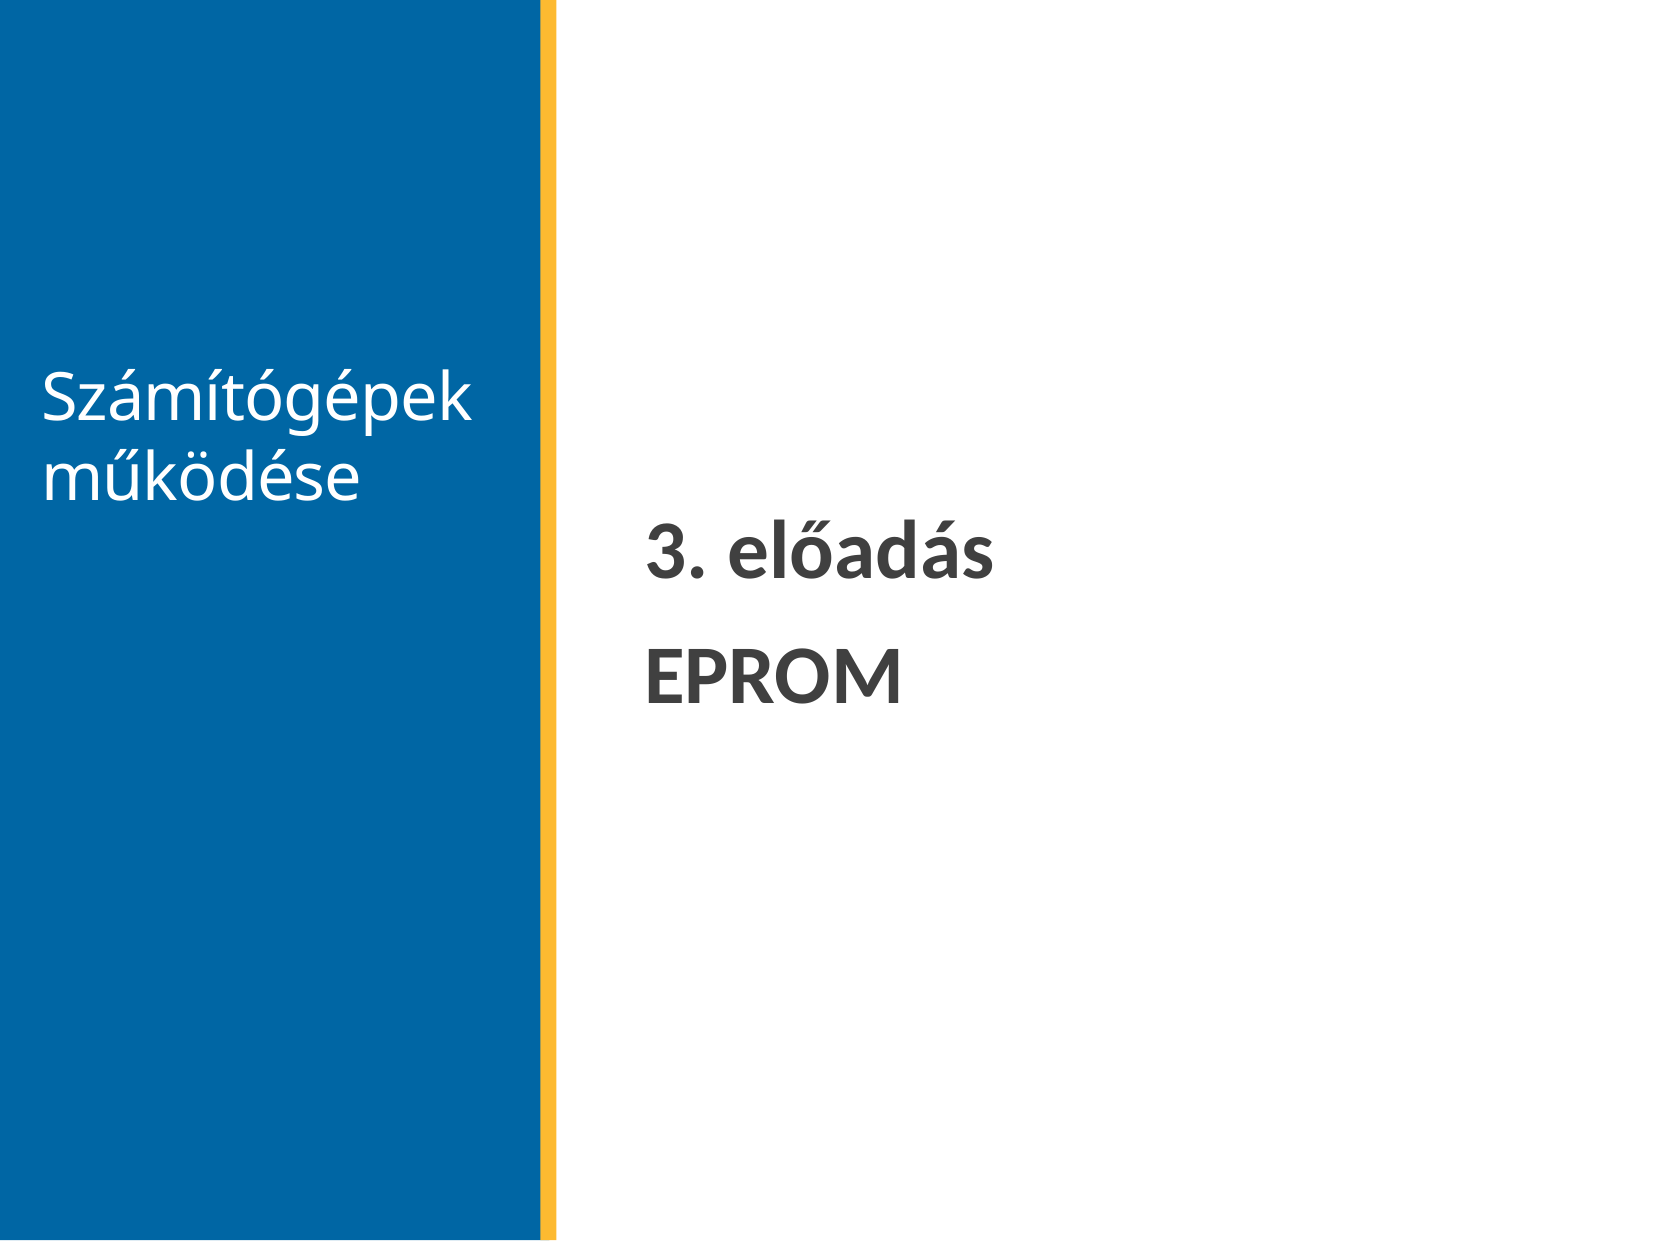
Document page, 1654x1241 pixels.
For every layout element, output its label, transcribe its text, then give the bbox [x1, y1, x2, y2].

list 3. előadás EPROM [625, 132, 1532, 1084]
title Számítógépek működése [25, 107, 497, 521]
